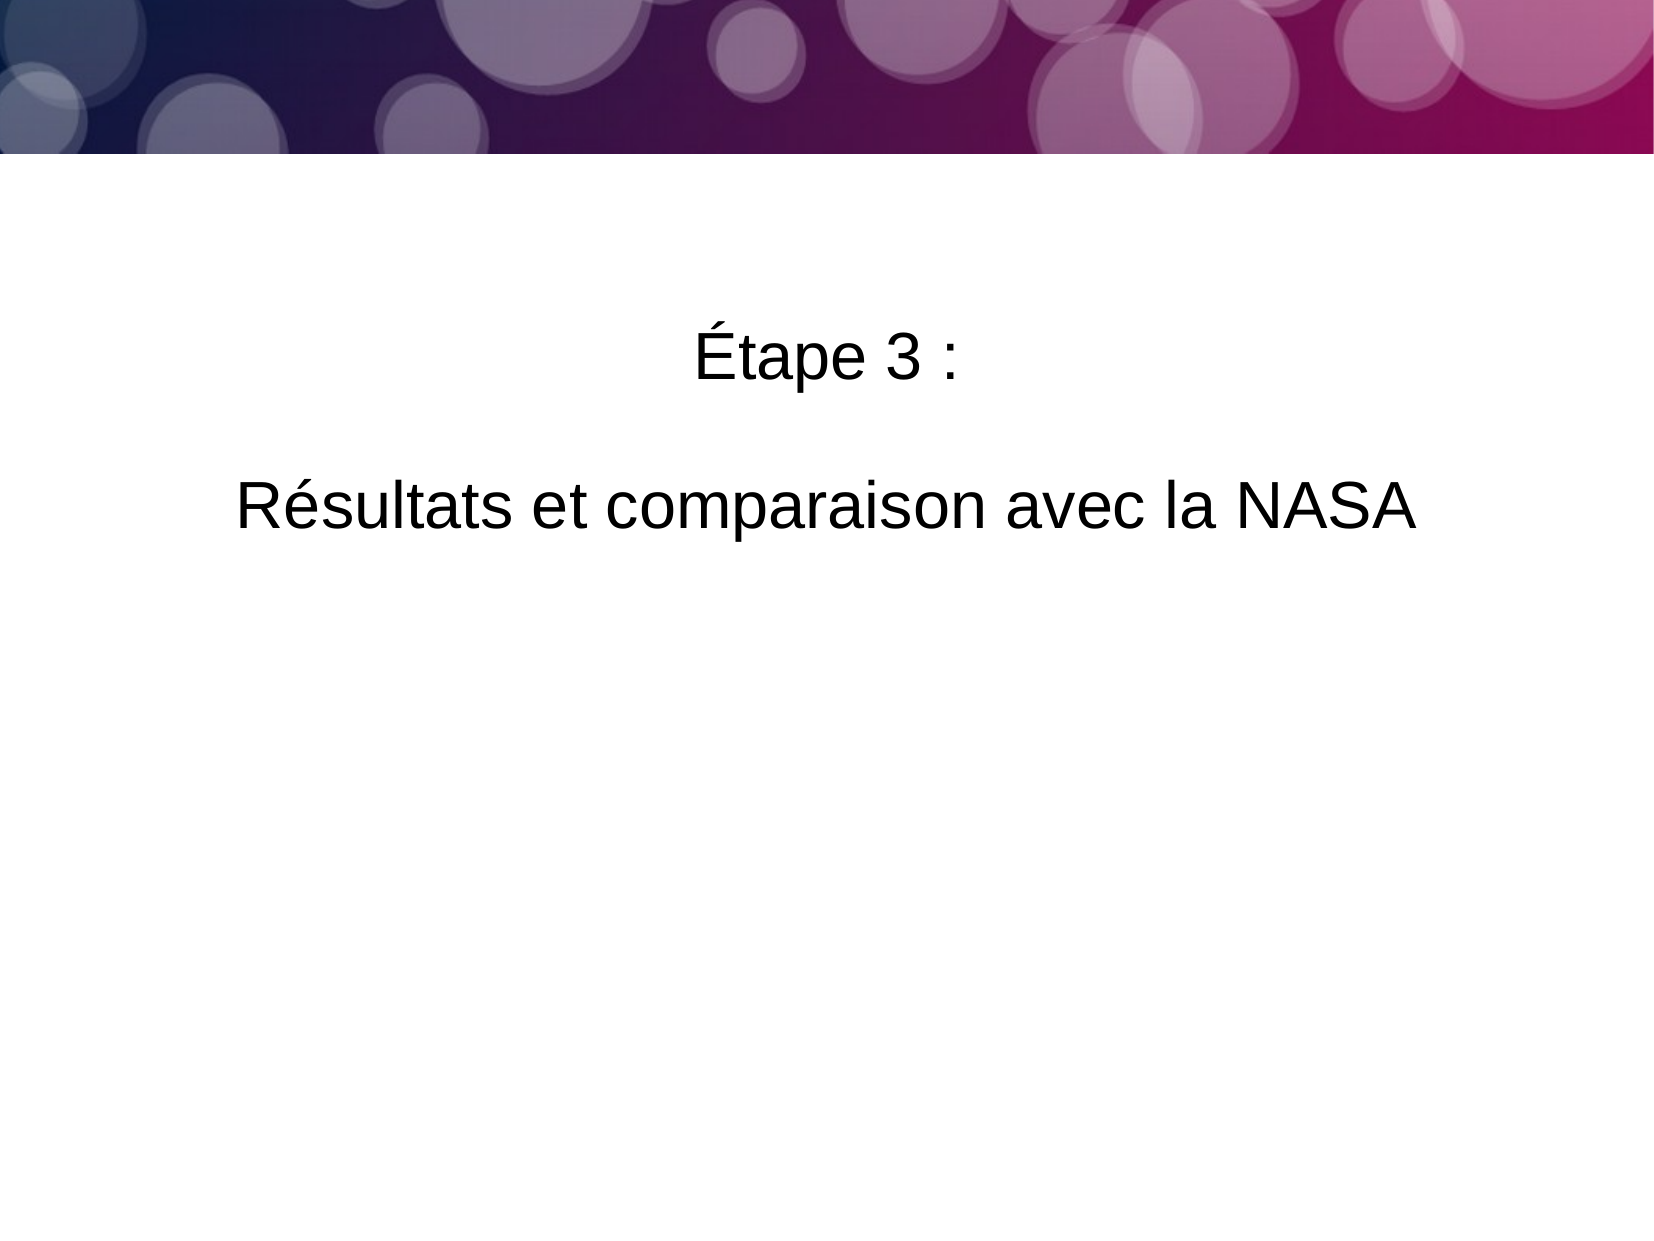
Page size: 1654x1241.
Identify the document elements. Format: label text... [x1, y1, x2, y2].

subtitle Étape 3 : Résultats et comparaison avec la NASA [82, 159, 1571, 955]
